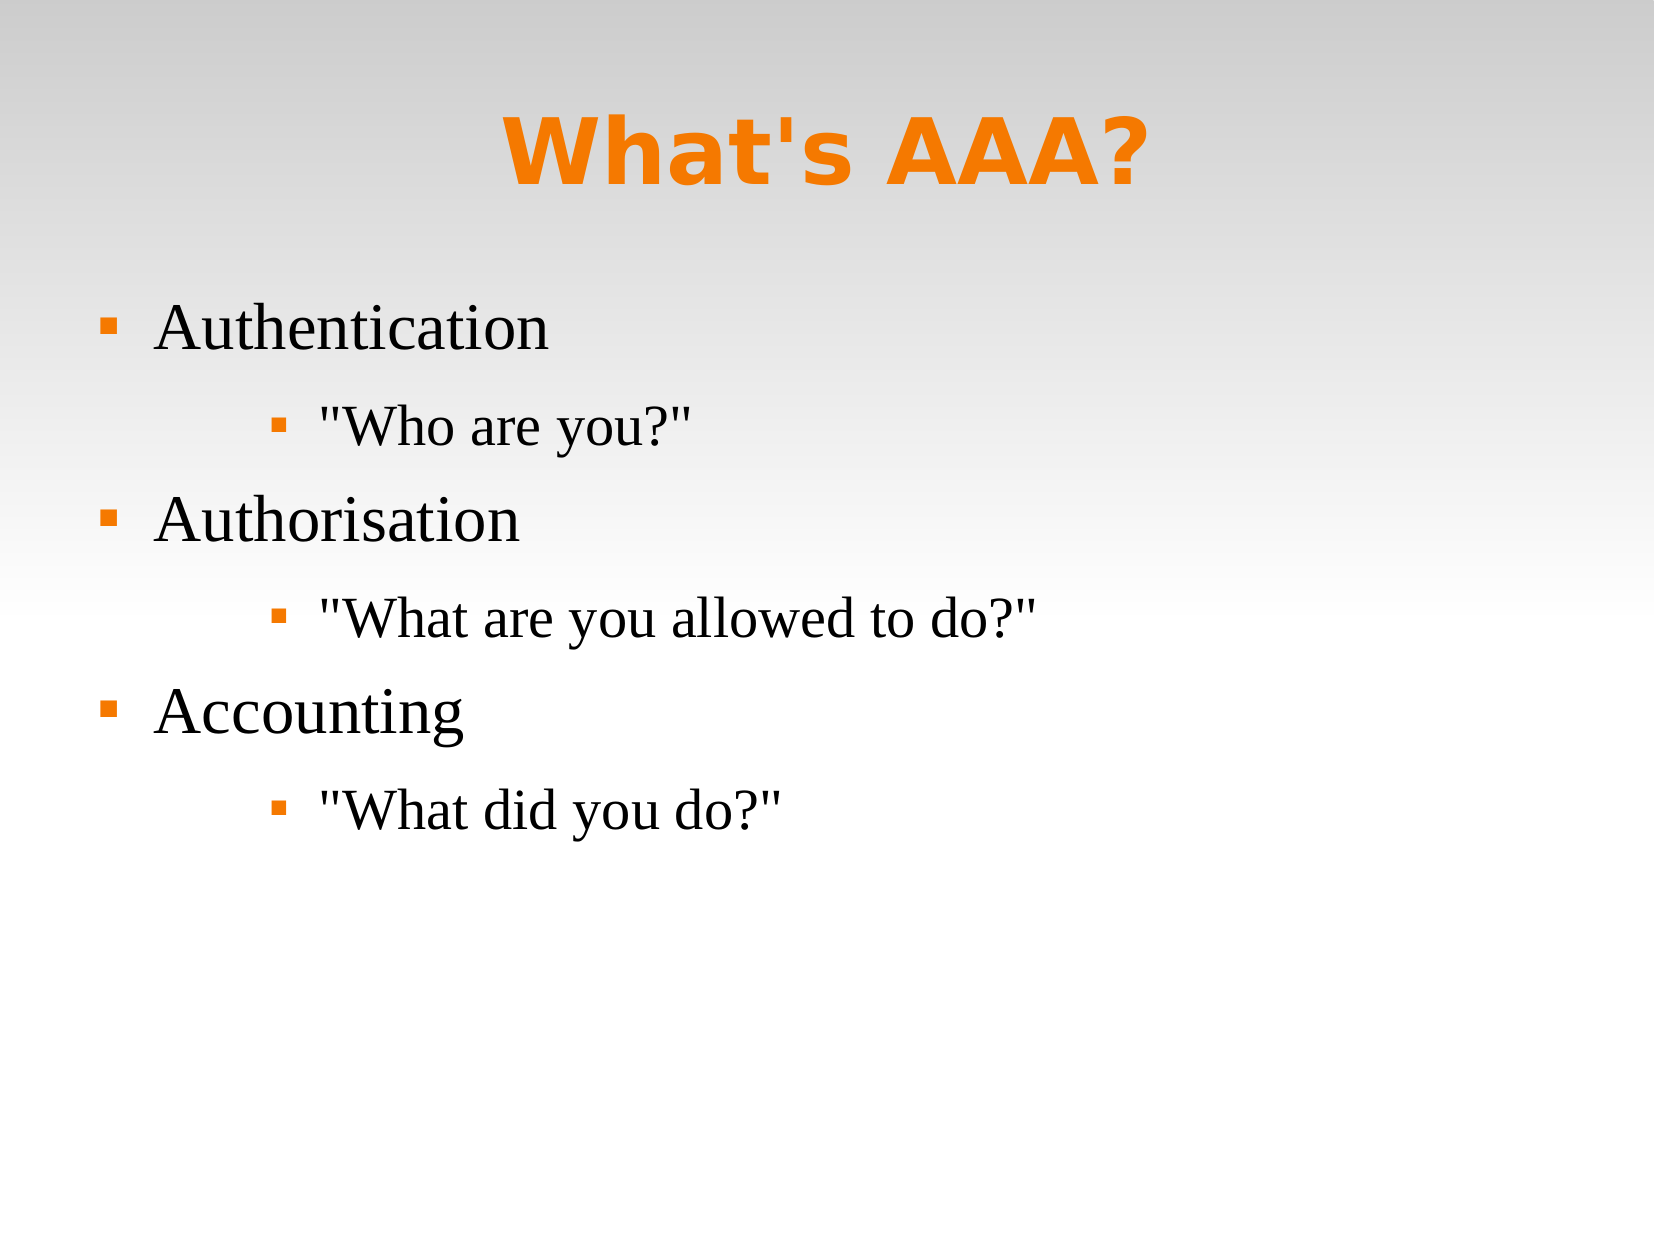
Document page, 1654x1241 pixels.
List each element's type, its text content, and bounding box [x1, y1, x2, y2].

title What's AAA? [82, 49, 1571, 257]
list Authentication "Who are you?" Authorisation "What are you allowed to do?" Accounting "What did you do?" [82, 290, 1571, 1094]
